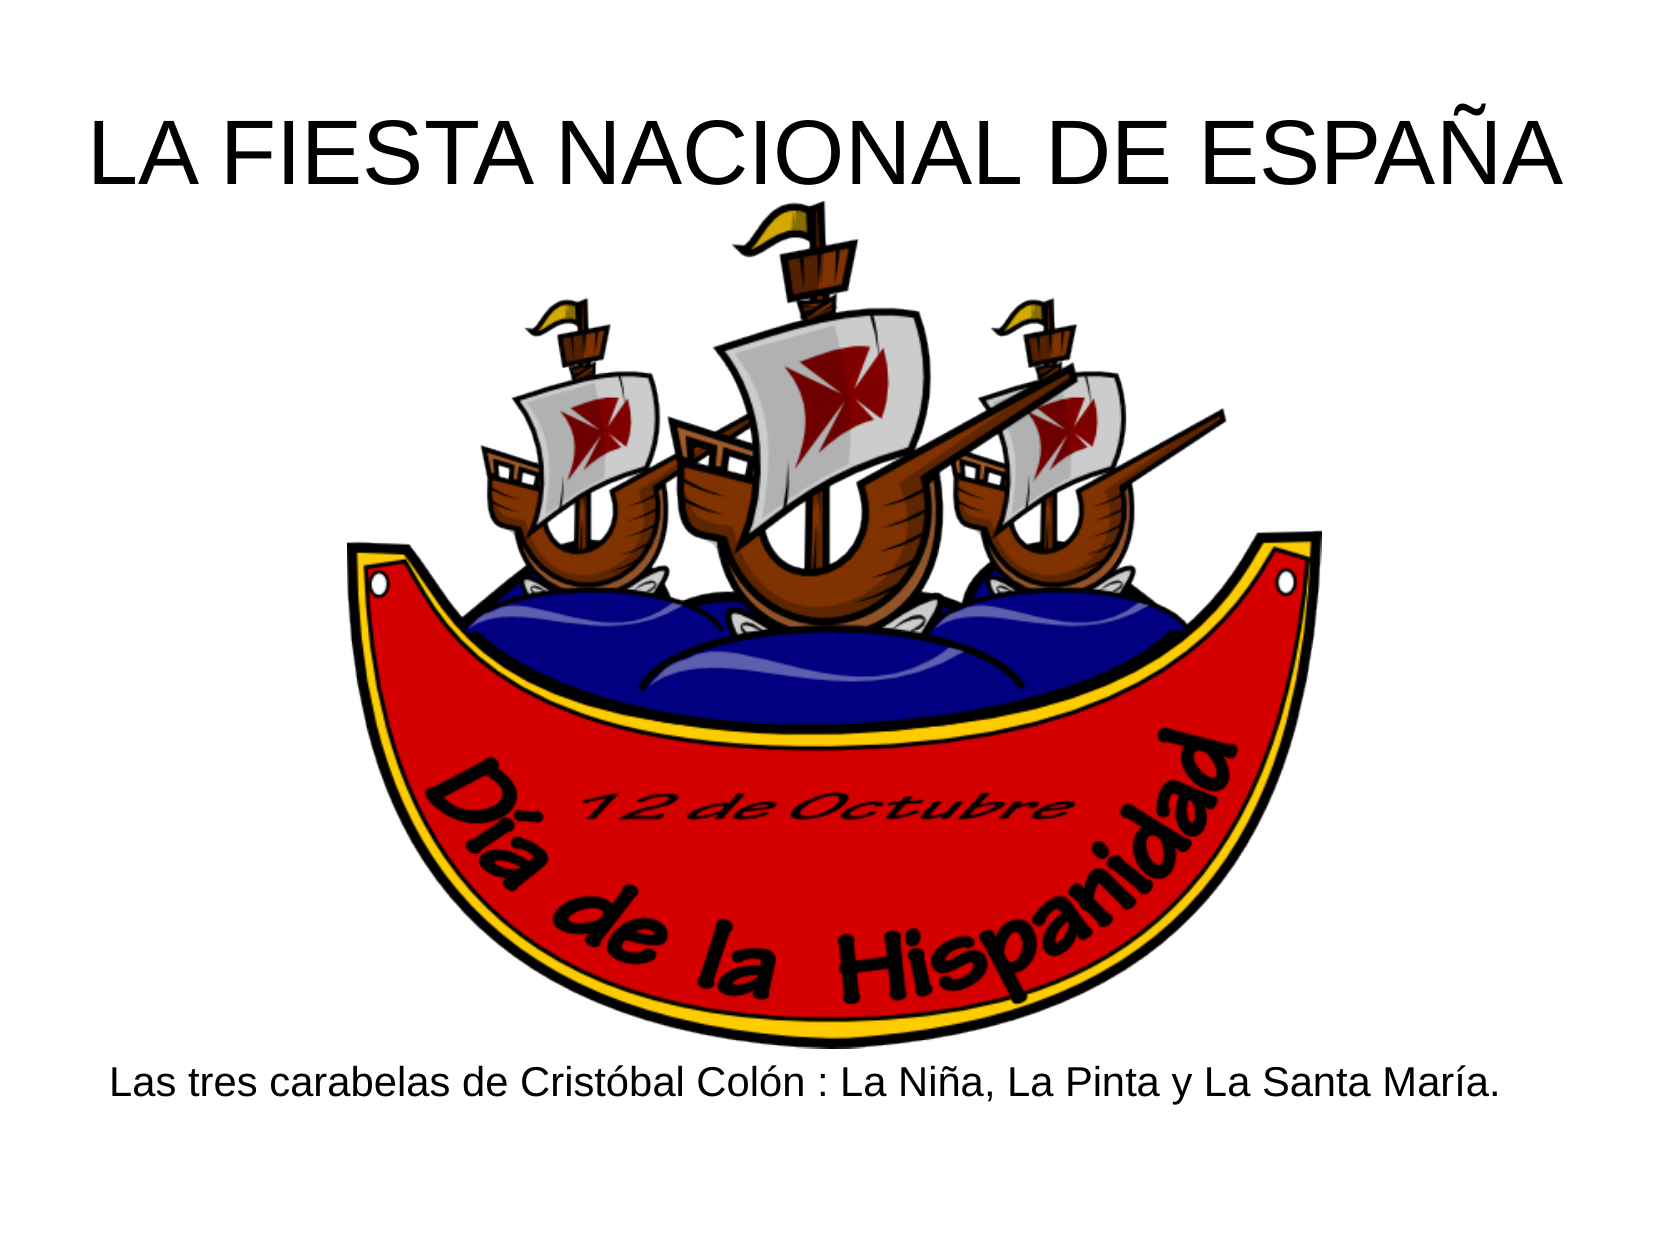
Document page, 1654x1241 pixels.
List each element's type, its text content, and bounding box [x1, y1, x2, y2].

picture [347, 201, 1322, 1049]
title LA FIESTA NACIONAL DE ESPAÑA [82, 49, 1571, 257]
text_box Las tres carabelas de Cristóbal Colón : La Niña, La Pinta y La Santa María. [94, 1051, 1571, 1113]
